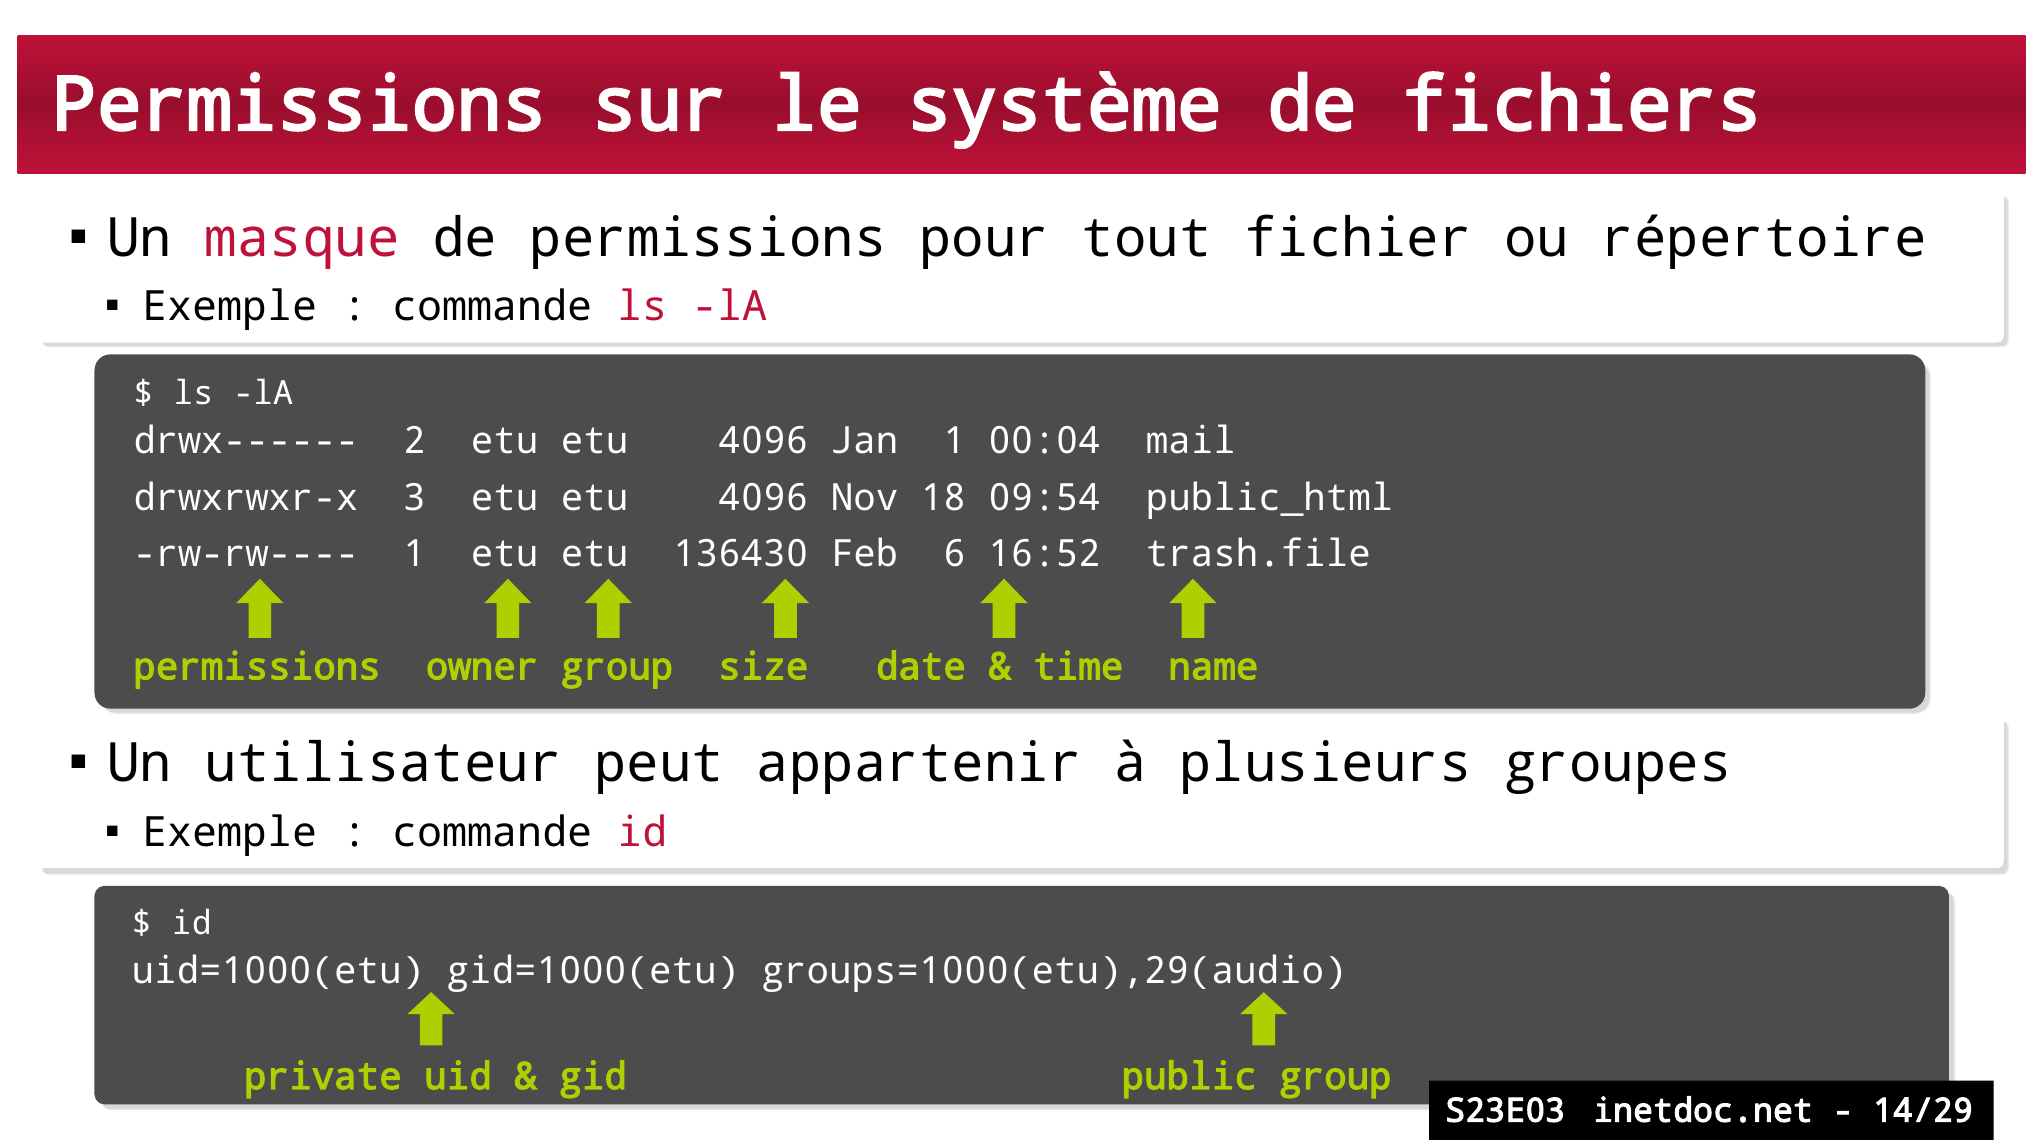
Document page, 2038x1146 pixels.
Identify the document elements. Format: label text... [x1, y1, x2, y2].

text_box $ ls -lA drwx------ 2 etu etu 4096 Jan 1 00:04 mail drwxrwxr-x 3 etu etu 4096 Nov 18 09:54 public_html -rw-rw---- 1 etu etu 136430 Feb 6 16:52 trash.file permissions owner group size date & time name [94, 354, 1926, 709]
text_box $ id uid=1000(etu) gid=1000(etu) groups=1000(etu),29(audio) private uid & gid public group [94, 885, 1949, 1105]
text_box [484, 578, 532, 638]
text_box [236, 578, 284, 638]
text_box Permissions sur le système de fichiers [17, 35, 2026, 174]
text_box [1240, 992, 1288, 1046]
text_box [761, 578, 810, 638]
text_box [584, 578, 632, 638]
text_box Un utilisateur peut appartenir à plusieurs groupes Exemple : commande id [35, 714, 2004, 869]
text_box [407, 992, 455, 1046]
text_box S23E03 inetdoc.net - <numéro>/29 [1429, 1080, 1994, 1140]
text_box [1169, 578, 1217, 638]
text_box Un masque de permissions pour tout fichier ou répertoire Exemple : commande ls -lA [35, 188, 2004, 343]
text_box [980, 578, 1028, 638]
